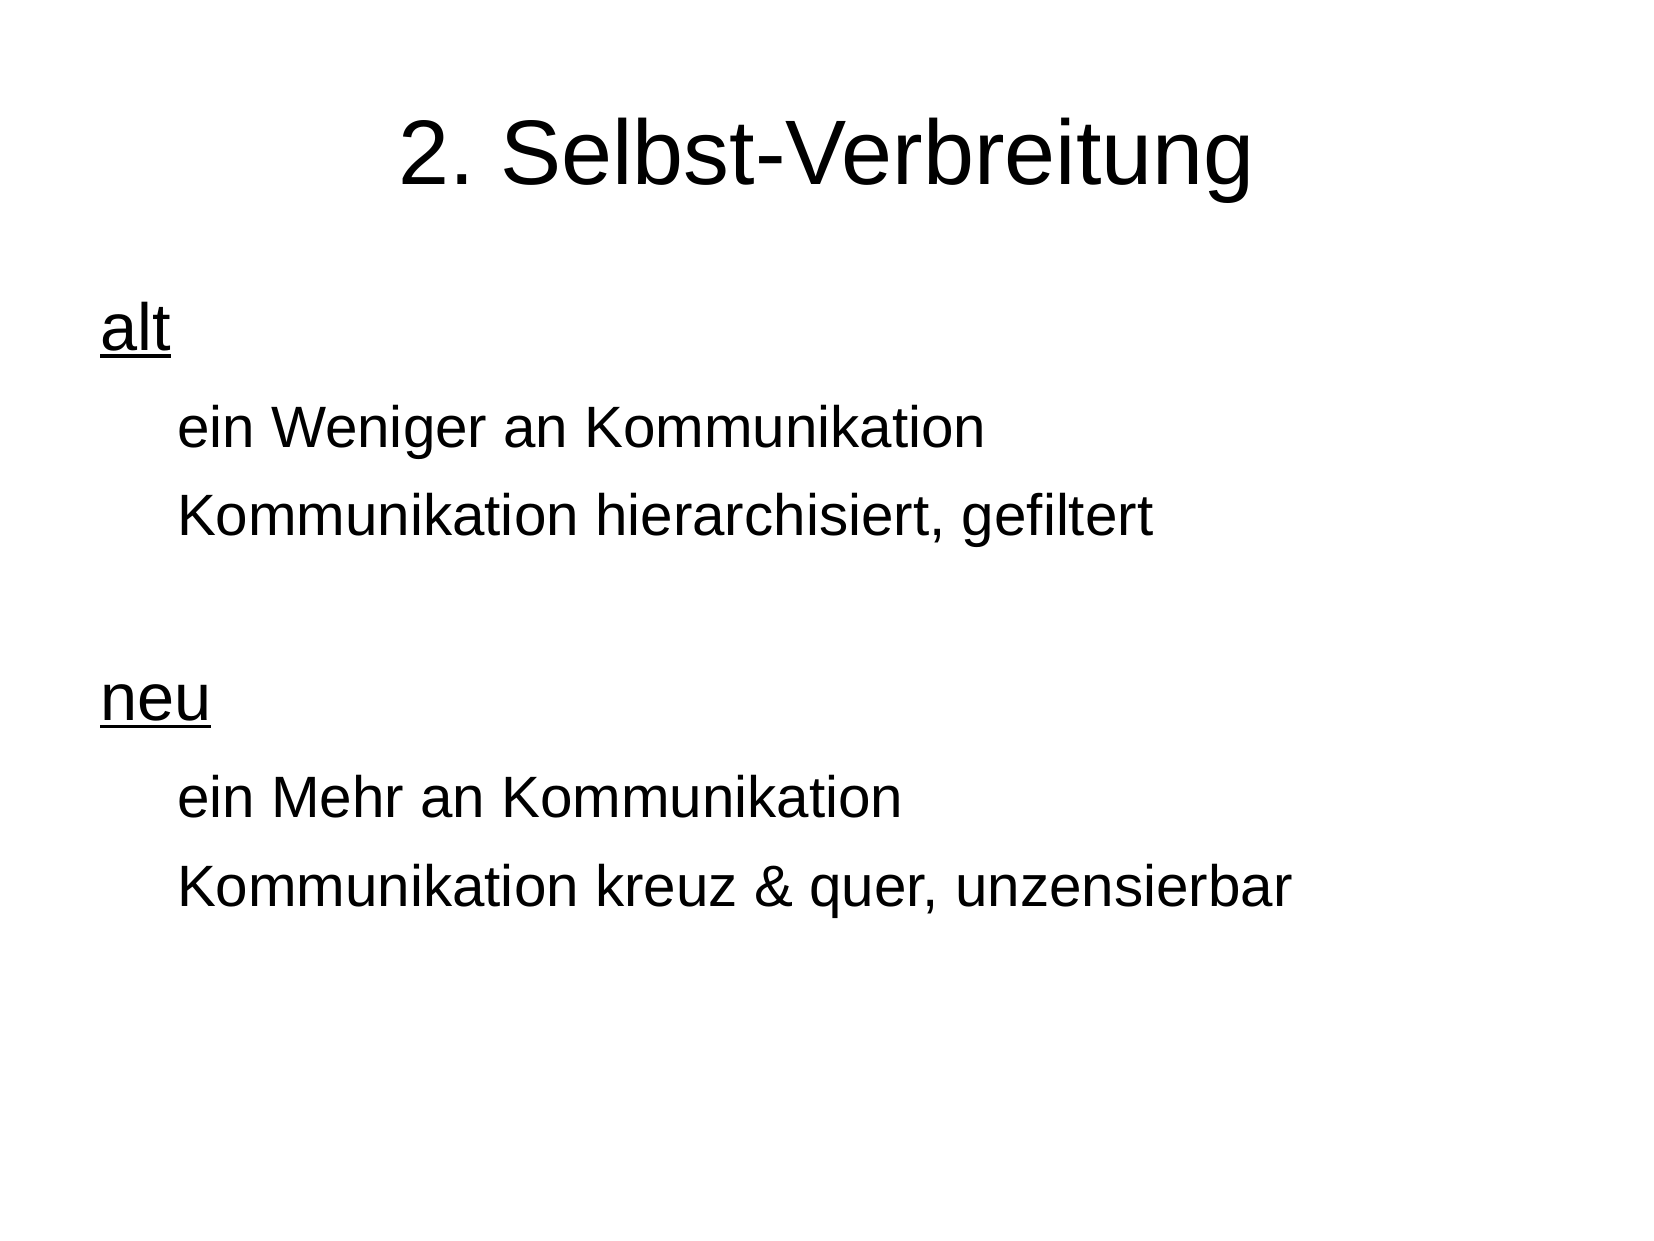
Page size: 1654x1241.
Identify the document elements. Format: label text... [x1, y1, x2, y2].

title 2. Selbst-Verbreitung [82, 49, 1571, 257]
list alt ein Weniger an Kommunikation Kommunikation hierarchisiert, gefiltert neu ein Mehr an Kommunikation Kommunikation kreuz & quer, unzensierbar [82, 290, 1571, 1094]
